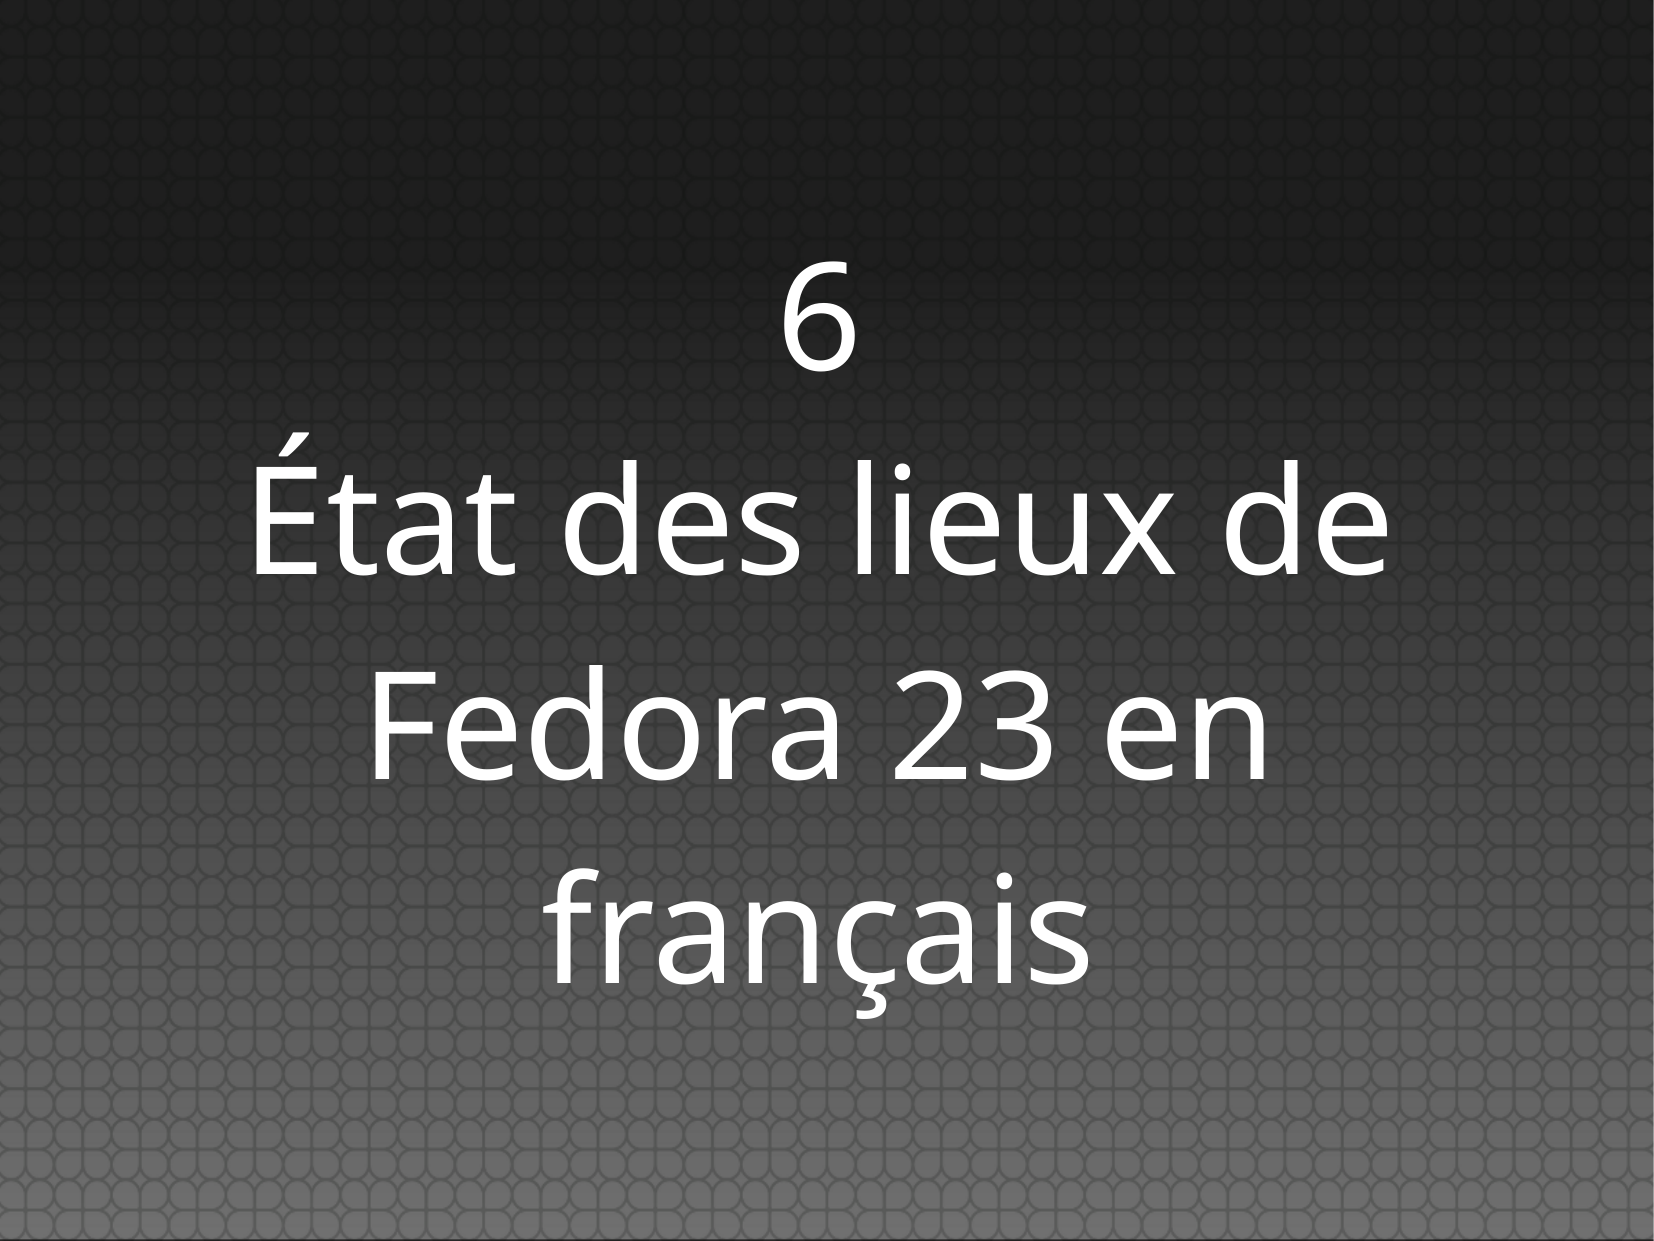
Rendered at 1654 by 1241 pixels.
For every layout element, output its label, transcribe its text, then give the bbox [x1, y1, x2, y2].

title 6 État des lieux de Fedora 23 en français [75, 313, 1564, 924]
picture [0, 0, 1654, 1241]
